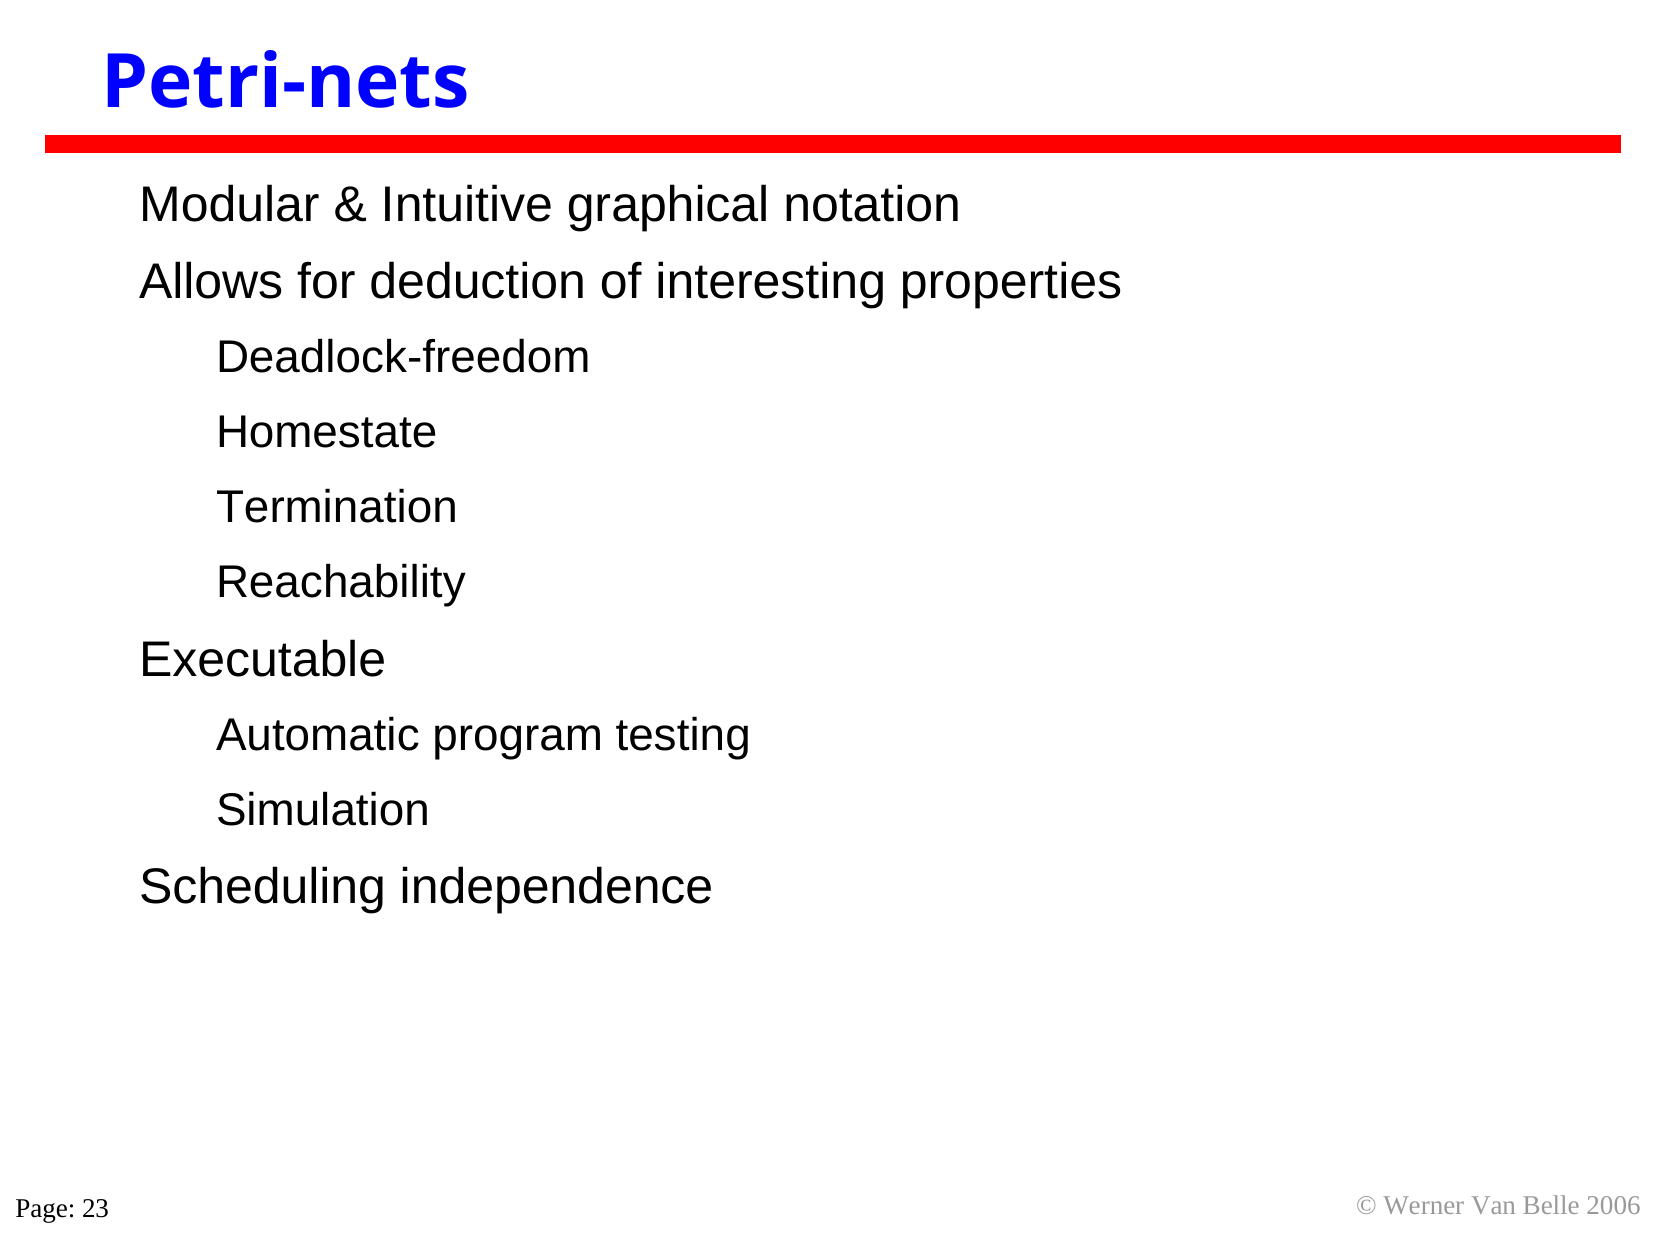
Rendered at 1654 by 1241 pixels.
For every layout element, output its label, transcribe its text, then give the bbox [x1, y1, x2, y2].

title Petri-nets [101, 27, 1514, 130]
list Modular & Intuitive graphical notation Allows for deduction of interesting properties Deadlock-freedom Homestate Termination Reachability Executable Automatic program testing Simulation Scheduling independence [121, 175, 1534, 1127]
